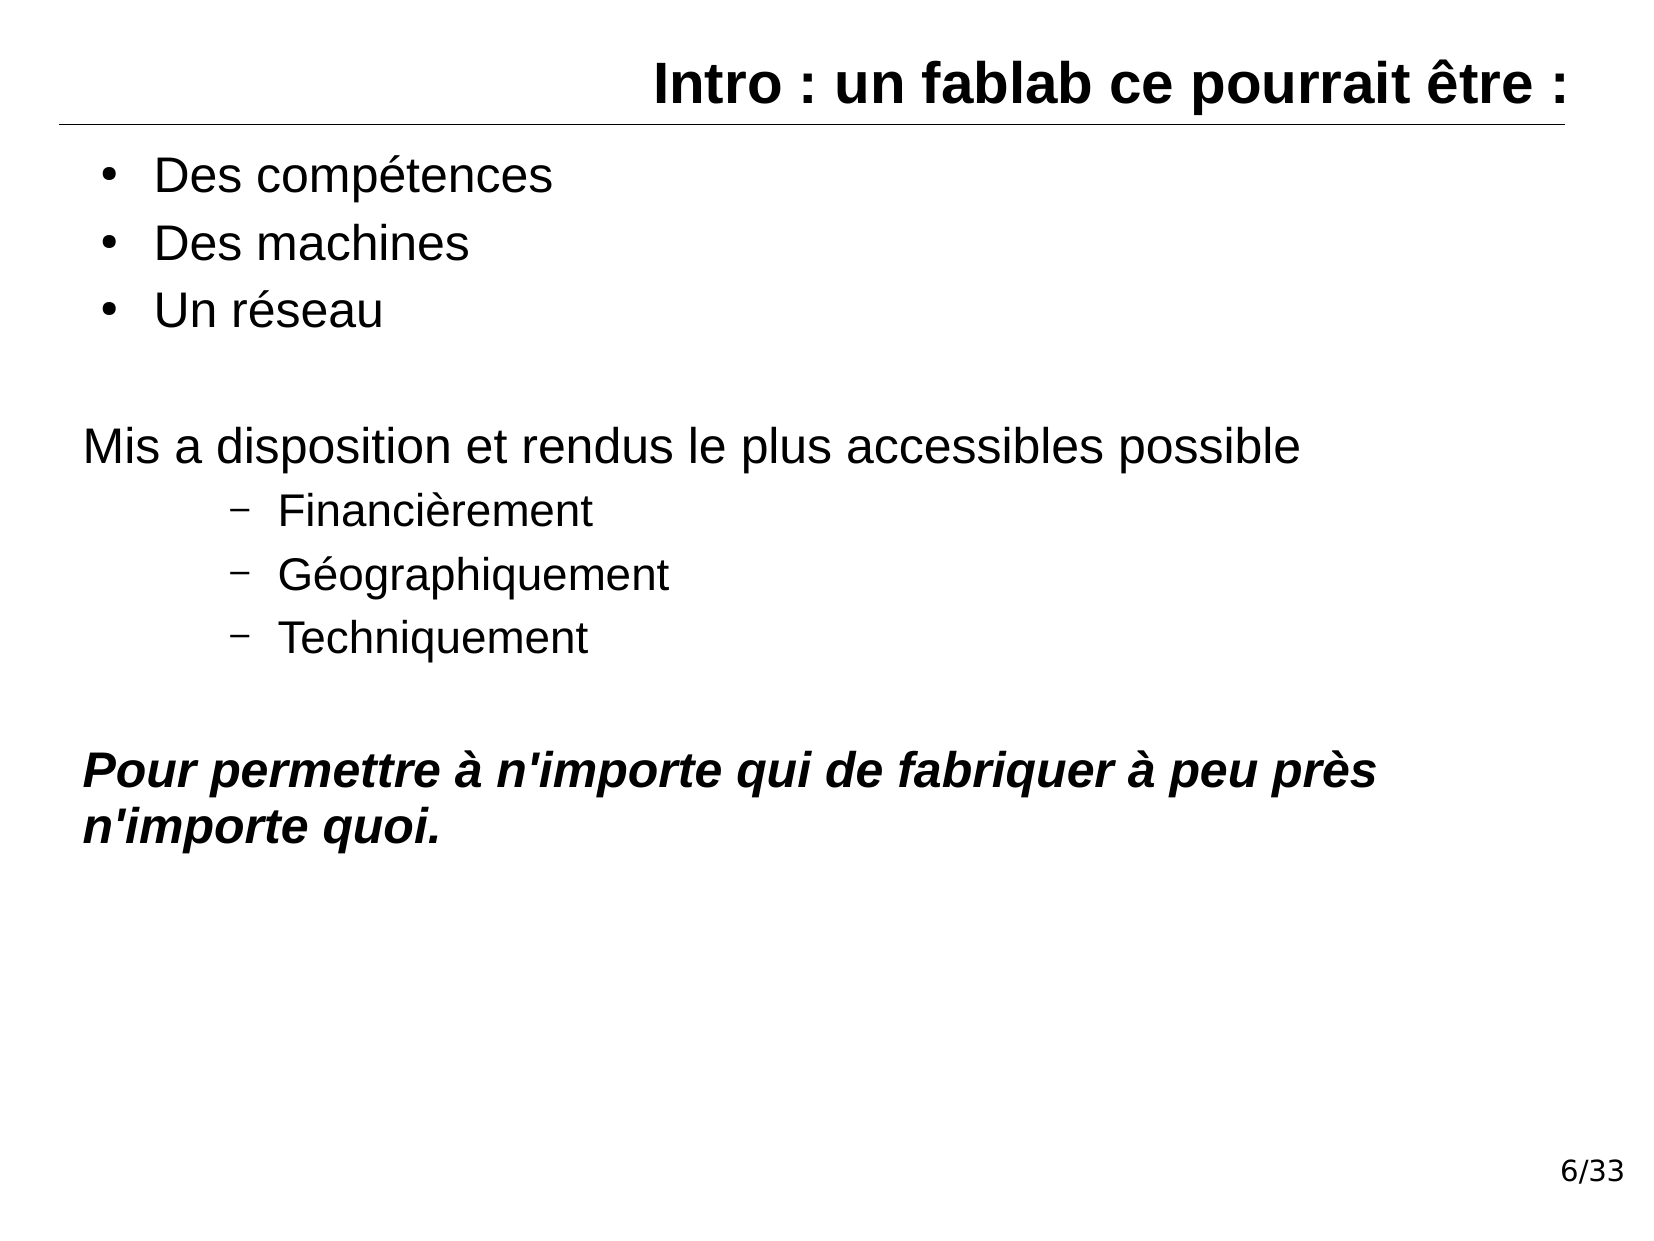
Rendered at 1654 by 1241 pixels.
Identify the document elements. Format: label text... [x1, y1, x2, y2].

title Intro : un fablab ce pourrait être : [59, 46, 1571, 122]
list Des compétences Des machines Un réseau Mis a disposition et rendus le plus accessibles possible Financièrement Géographiquement Techniquement Pour permettre à n'importe qui de fabriquer à peu près n'importe quoi. [82, 147, 1571, 1109]
